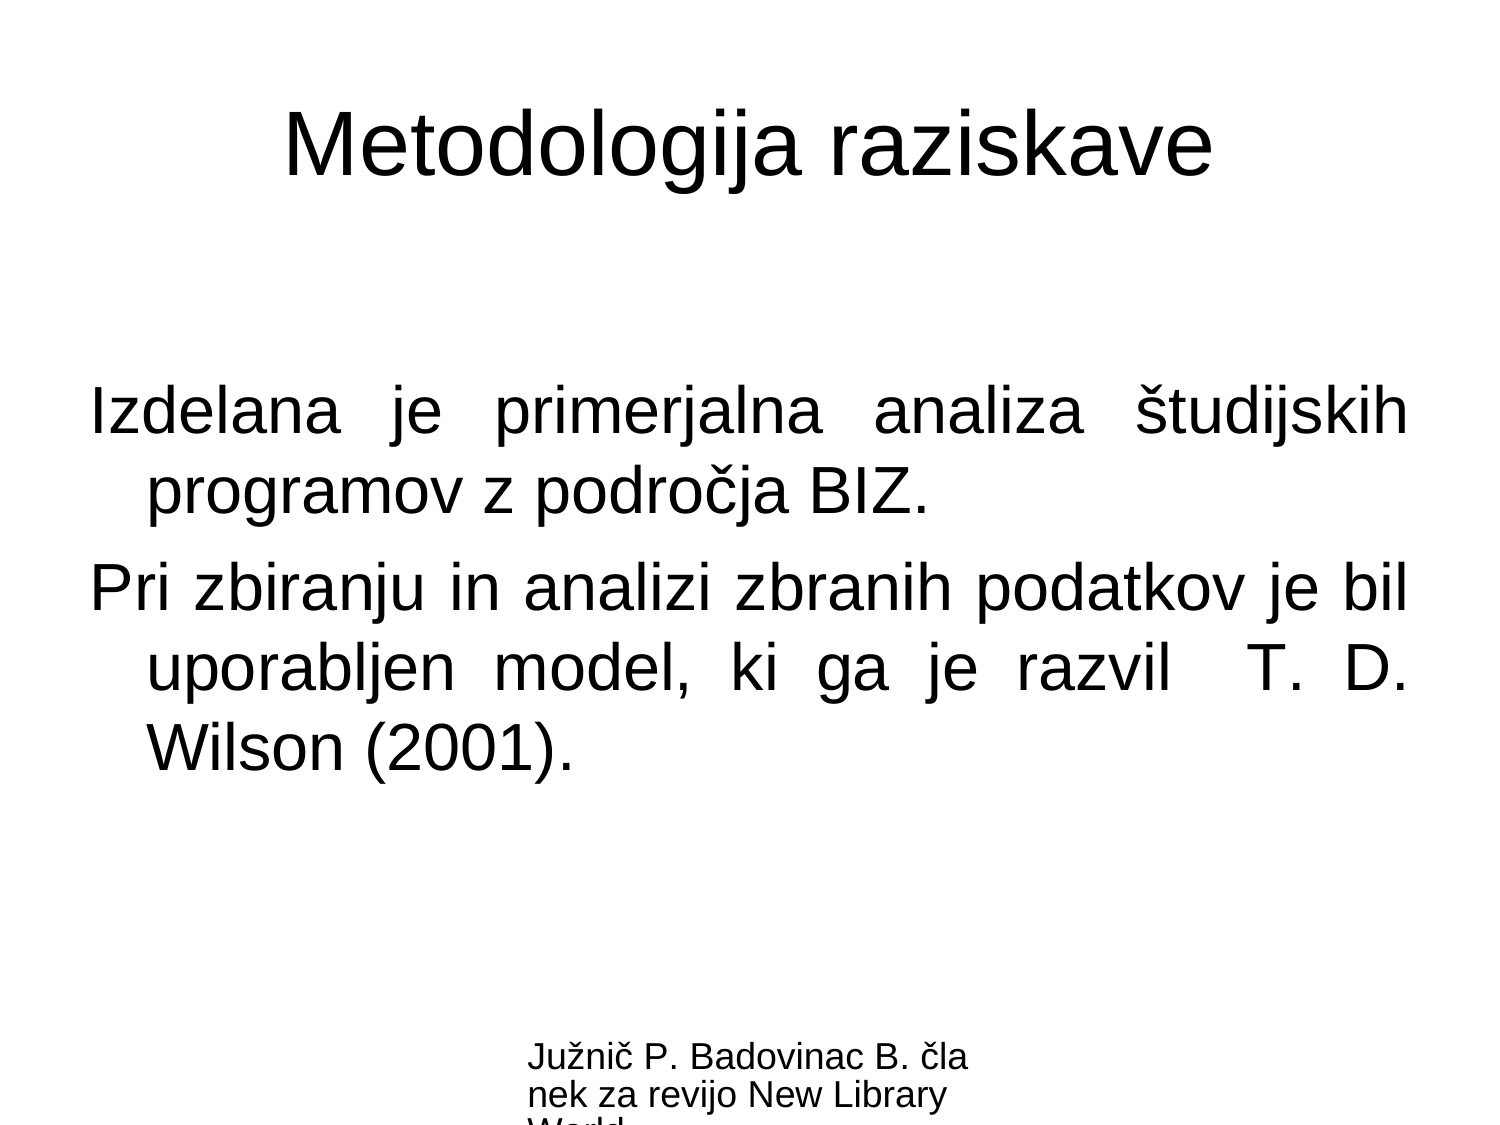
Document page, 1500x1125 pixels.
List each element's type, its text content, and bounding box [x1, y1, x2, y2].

title Metodologija raziskave [75, 45, 1426, 233]
list Izdelana je primerjalna analiza študijskih programov z področja BIZ. Pri zbiranju in analizi zbranih podatkov je bil uporabljen model, ki ga je razvil T. D. Wilson (2001). [75, 262, 1426, 1006]
